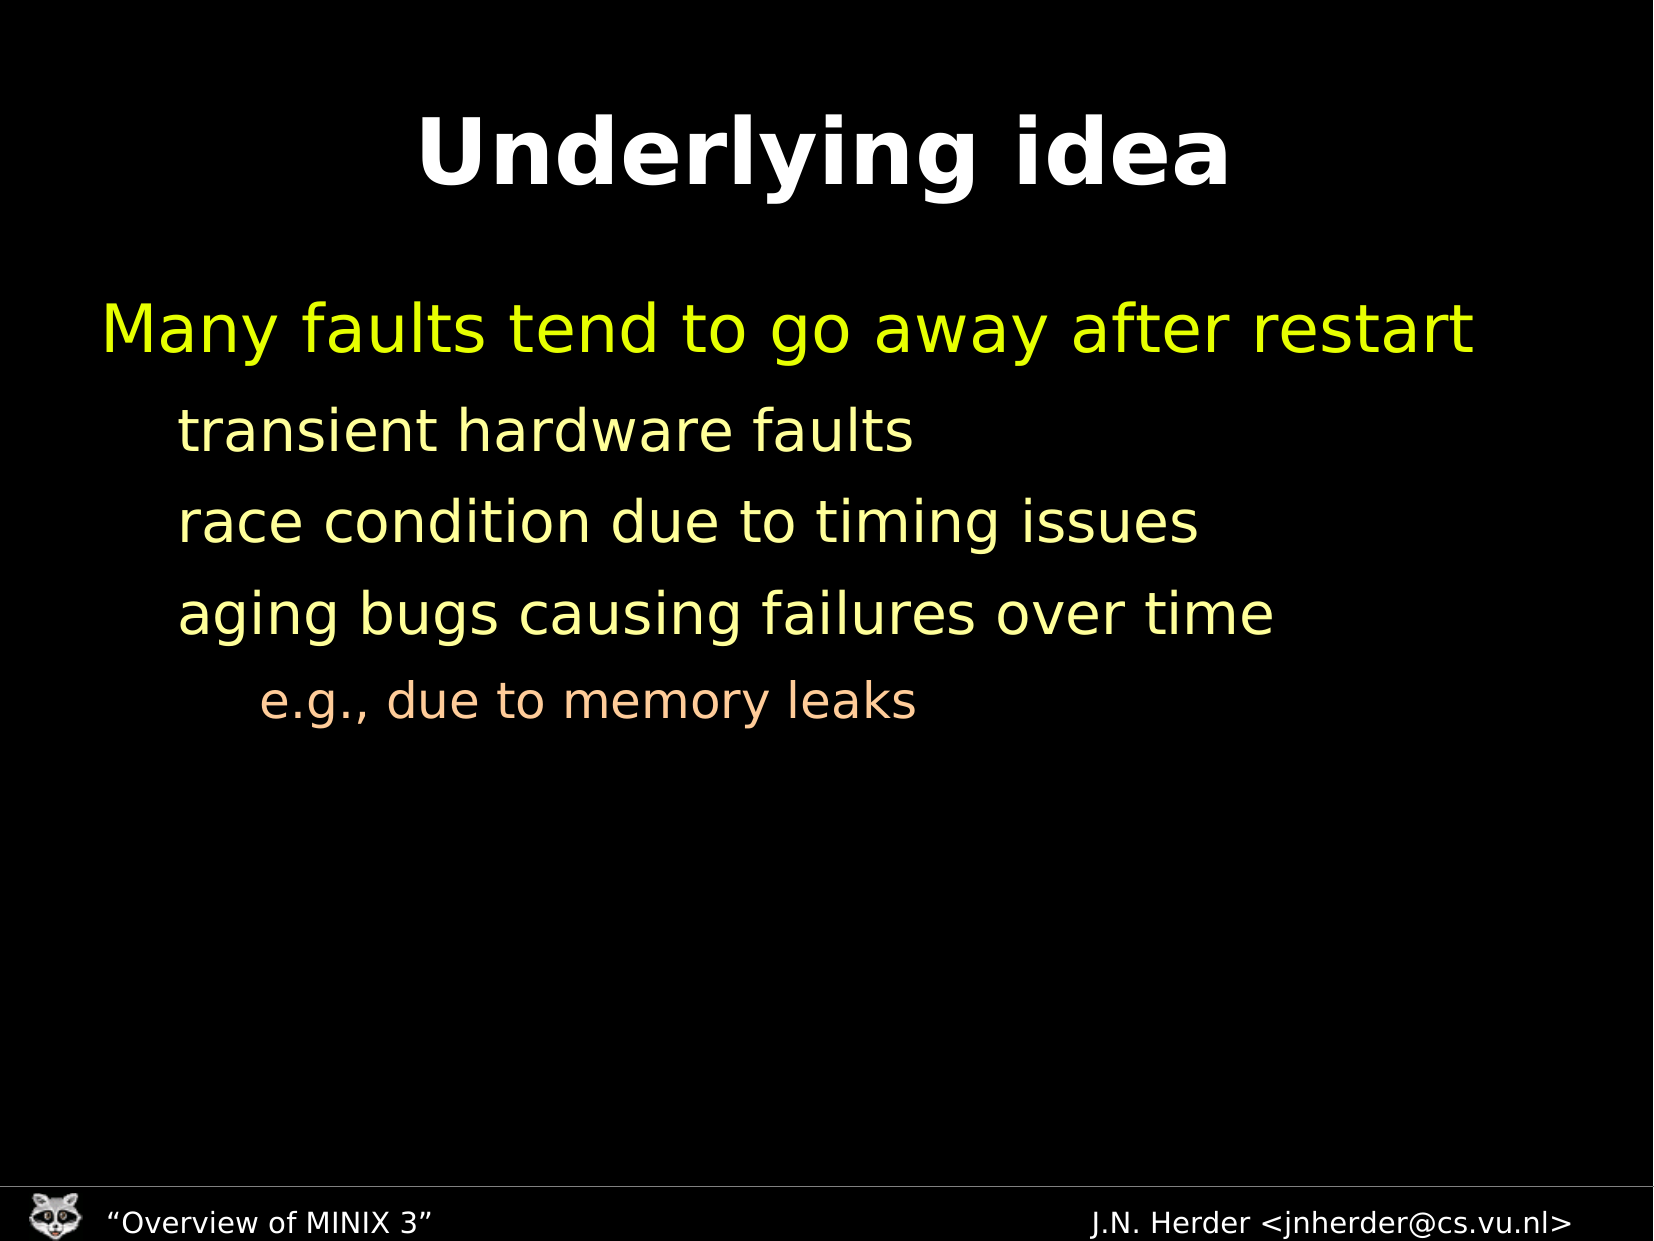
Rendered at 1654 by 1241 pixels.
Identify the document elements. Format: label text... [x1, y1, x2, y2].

picture [29, 1193, 83, 1241]
list Many faults tend to go away after restart transient hardware faults race condition due to timing issues aging bugs causing failures over time e.g., due to memory leaks [82, 290, 1571, 1095]
title Underlying idea [75, 50, 1576, 256]
